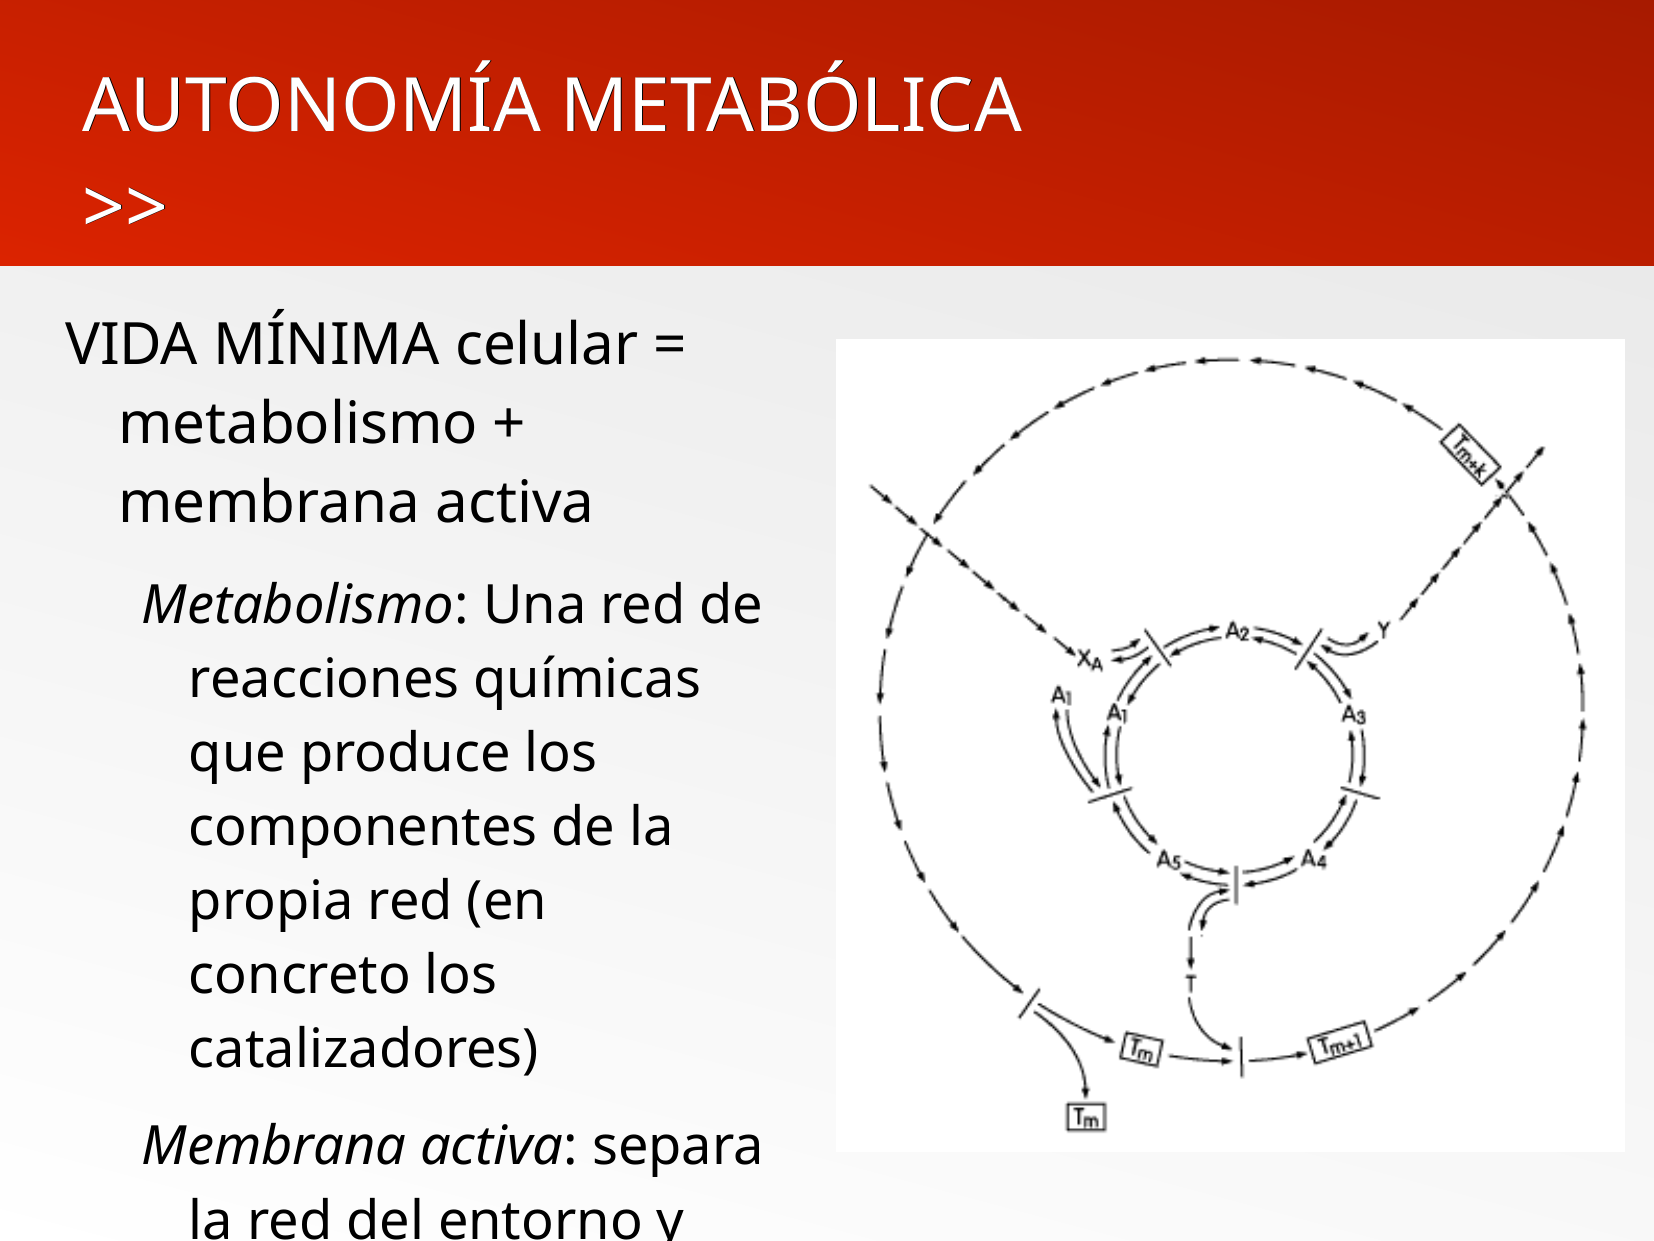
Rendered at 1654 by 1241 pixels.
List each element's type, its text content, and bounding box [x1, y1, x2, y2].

picture [836, 339, 1625, 1152]
list VIDA MÍNIMA celular = metabolismo + membrana activa Metabolismo: Una red de reacciones químicas que produce los componentes de la propia red (en concreto los catalizadores) Membrana activa: separa la red del entorno y gestiona el flujo termodinámico para su propio automantenimiento. [47, 302, 774, 1178]
text_box [0, 0, 1654, 266]
title AUTONOMÍA METABÓLICA >> [82, 49, 1571, 257]
